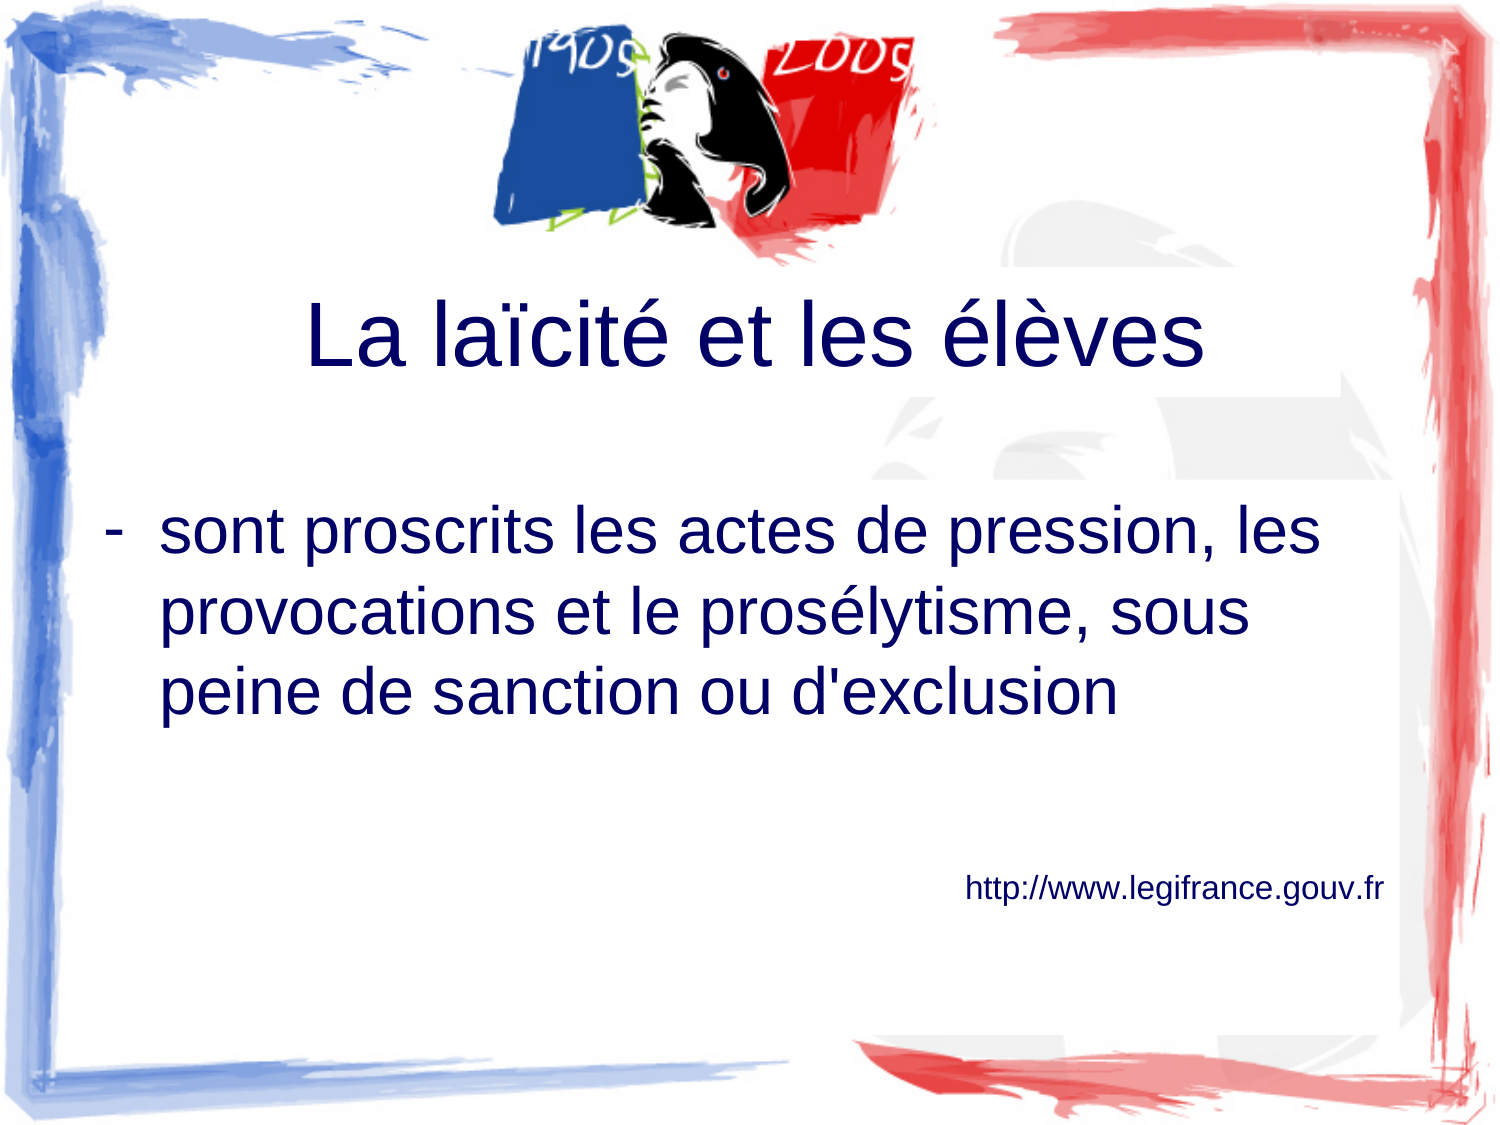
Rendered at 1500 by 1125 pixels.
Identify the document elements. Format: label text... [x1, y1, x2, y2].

list sont proscrits les actes de pression, les provocations et le prosélytisme, sous peine de sanction ou d'exclusion http://www.legifrance.gouv.fr [88, 479, 1400, 1035]
picture [0, 0, 1500, 1125]
title La laïcité et les élèves [171, 267, 1341, 398]
